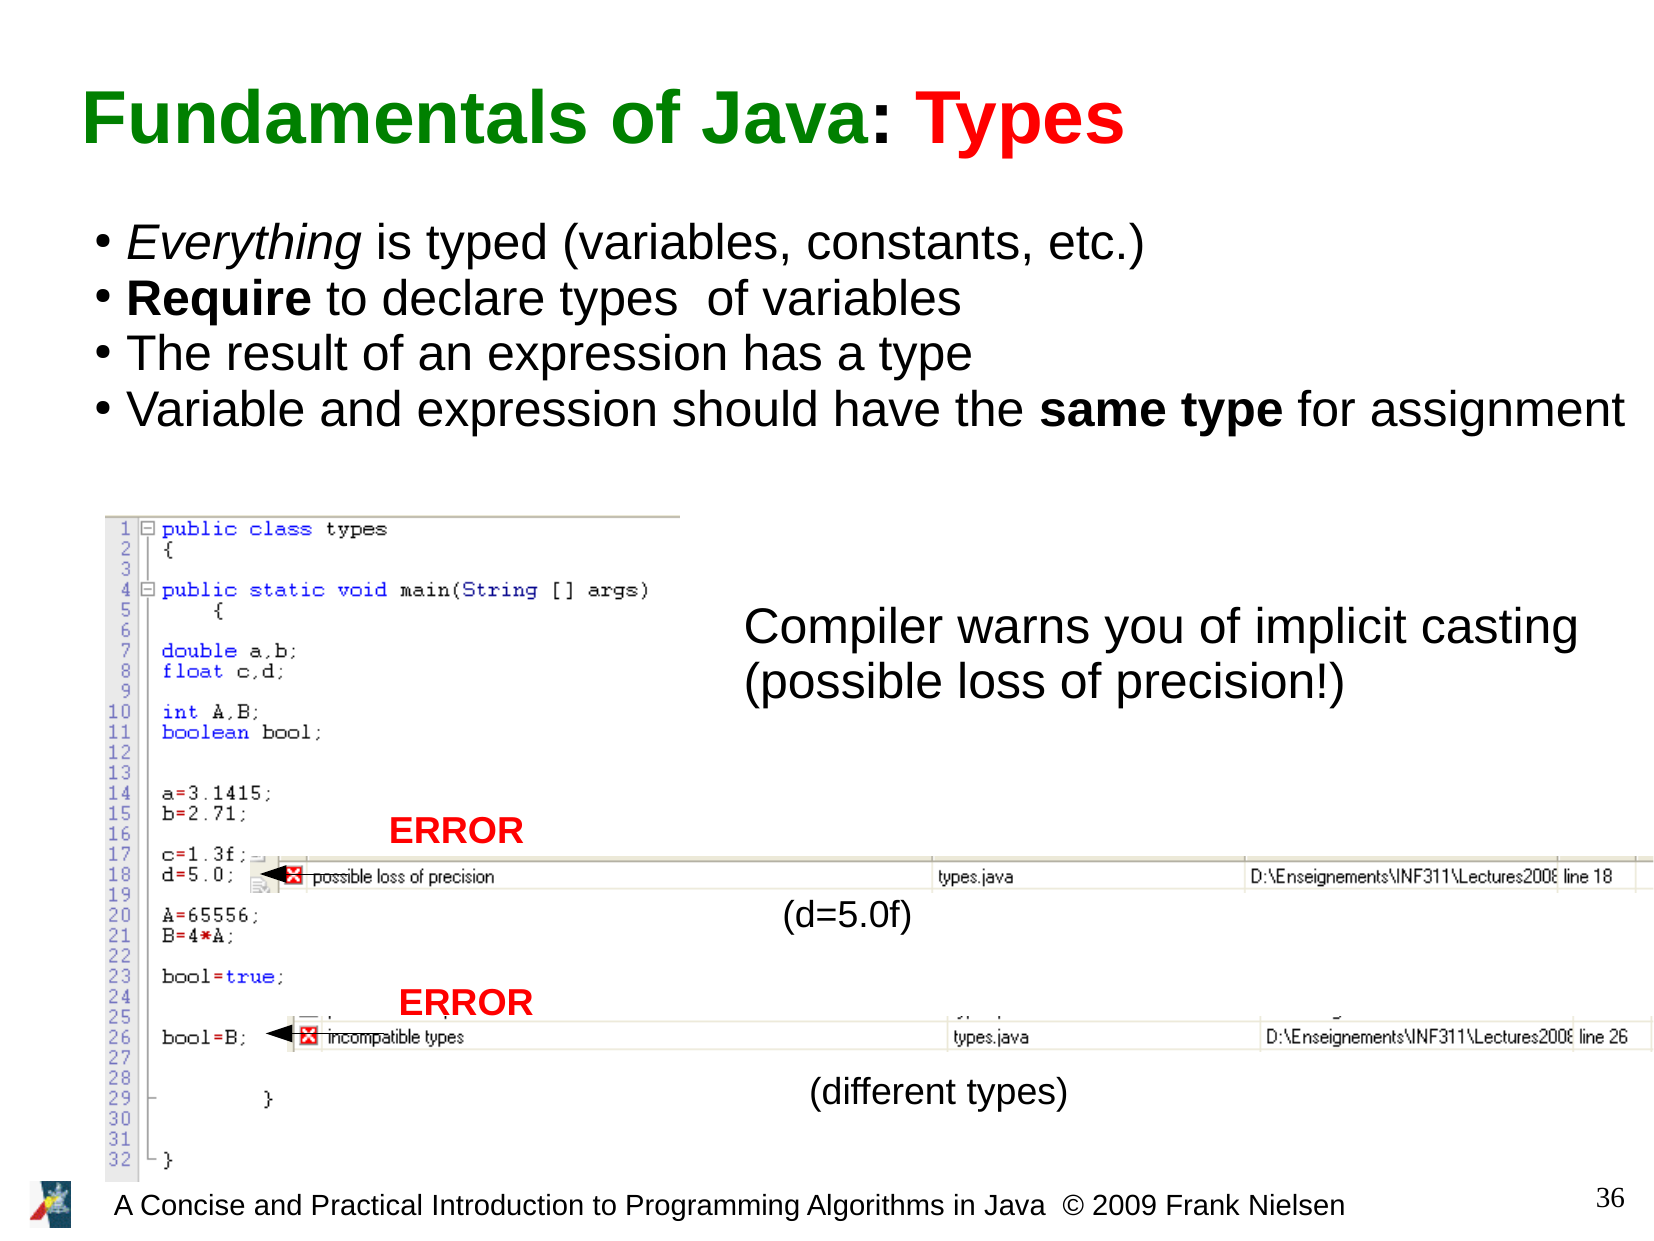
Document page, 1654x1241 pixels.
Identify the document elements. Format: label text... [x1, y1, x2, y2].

text_box Compiler warns you of implicit casting (possible loss of precision!) [728, 590, 1595, 717]
text_box Fundamentals of Java: Types [67, 68, 1506, 167]
text_box ERROR [383, 974, 549, 1033]
picture [29, 1181, 71, 1228]
text_box (d=5.0f) [767, 885, 928, 943]
picture [105, 515, 1654, 1182]
text_box (different types) [794, 1062, 1084, 1120]
text_box ERROR [374, 802, 540, 861]
text_box Everything is typed (variables, constants, etc.) Require to declare types of variables The result of an expression has a type Variable and expression should have the same type for assignment [79, 206, 1654, 448]
